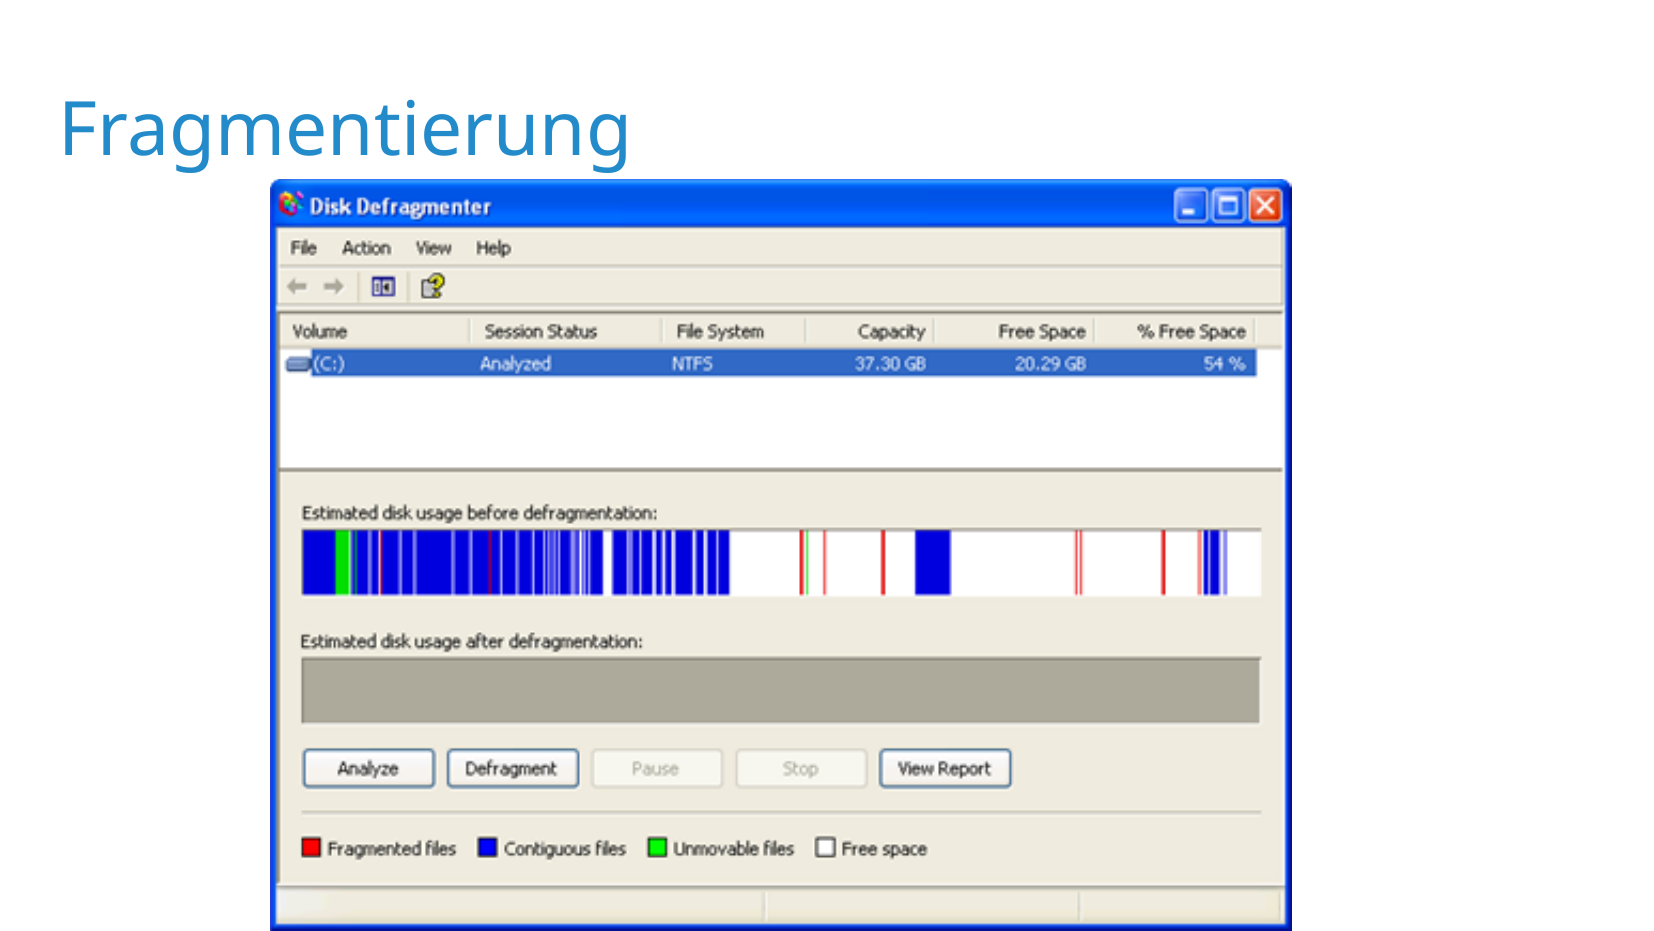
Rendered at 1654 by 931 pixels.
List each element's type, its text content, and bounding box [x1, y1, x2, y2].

title Fragmentierung [59, 59, 1595, 178]
picture [270, 179, 1292, 931]
